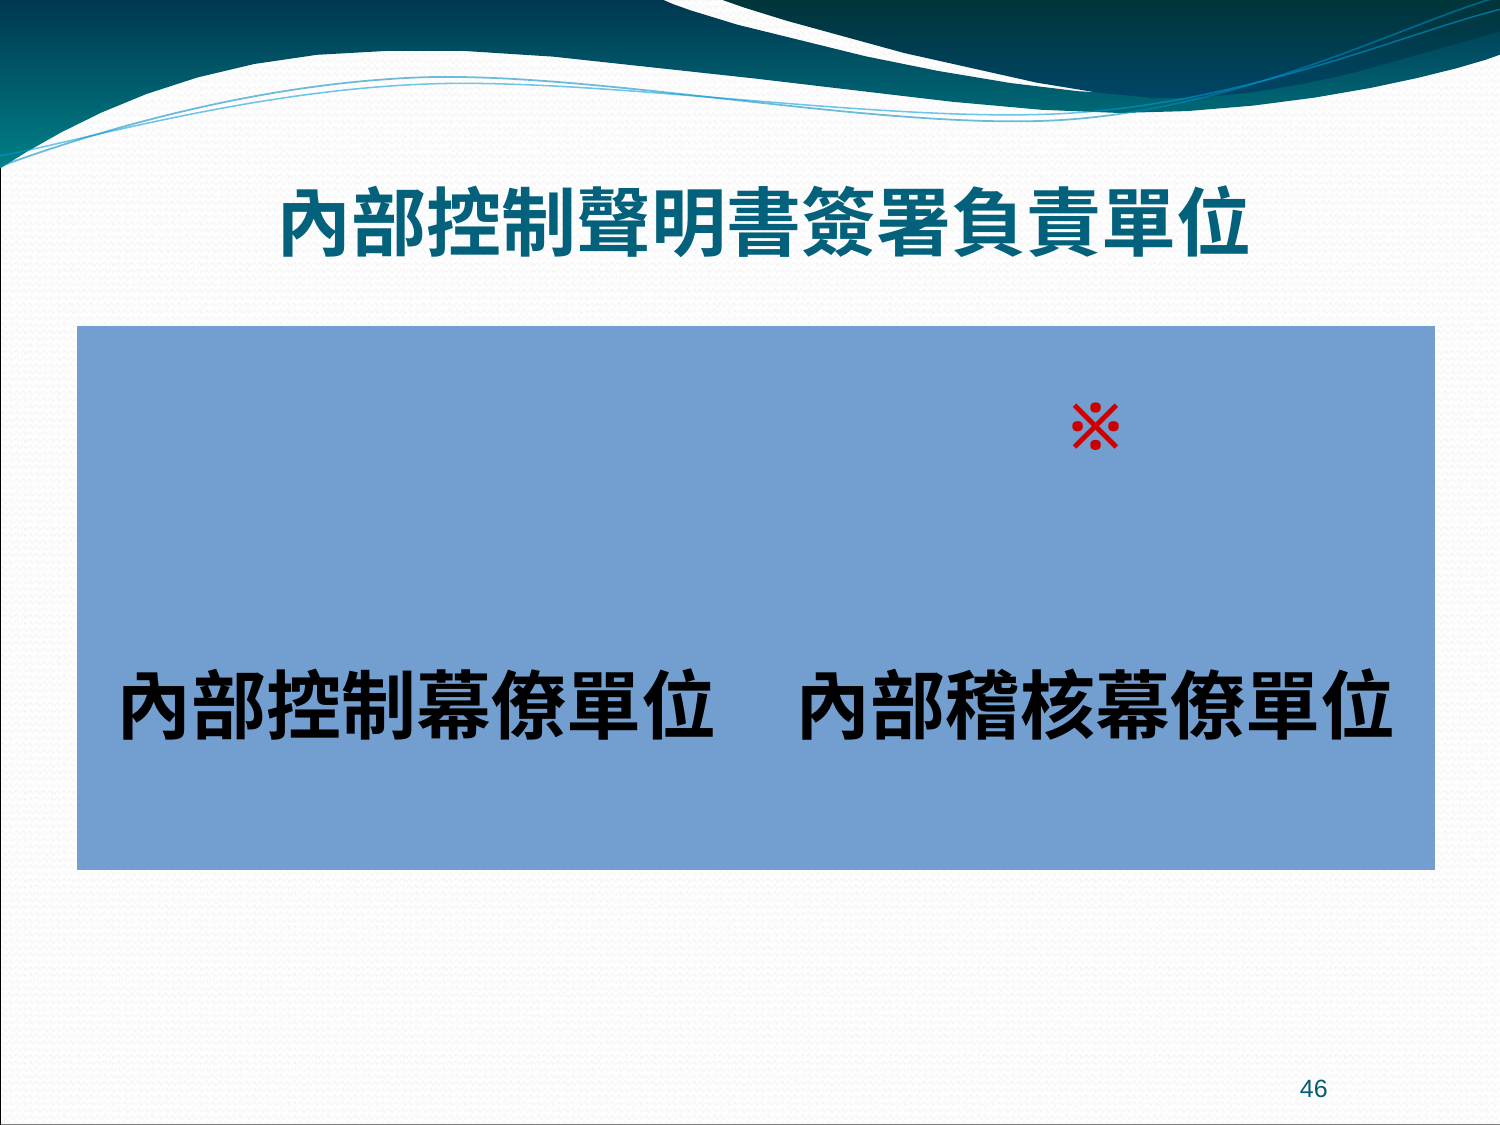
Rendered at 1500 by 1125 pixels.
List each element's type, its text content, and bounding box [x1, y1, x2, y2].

text_box [1299, 1042, 1426, 1103]
table_cell 內部稽核幕僚單位 [756, 491, 1435, 870]
title 內部控制聲明書簽署負責單位 [88, 78, 1439, 266]
table_cell 內部控制幕僚單位 [77, 491, 756, 870]
table_header [77, 326, 756, 491]
table_header ※ [756, 326, 1435, 491]
